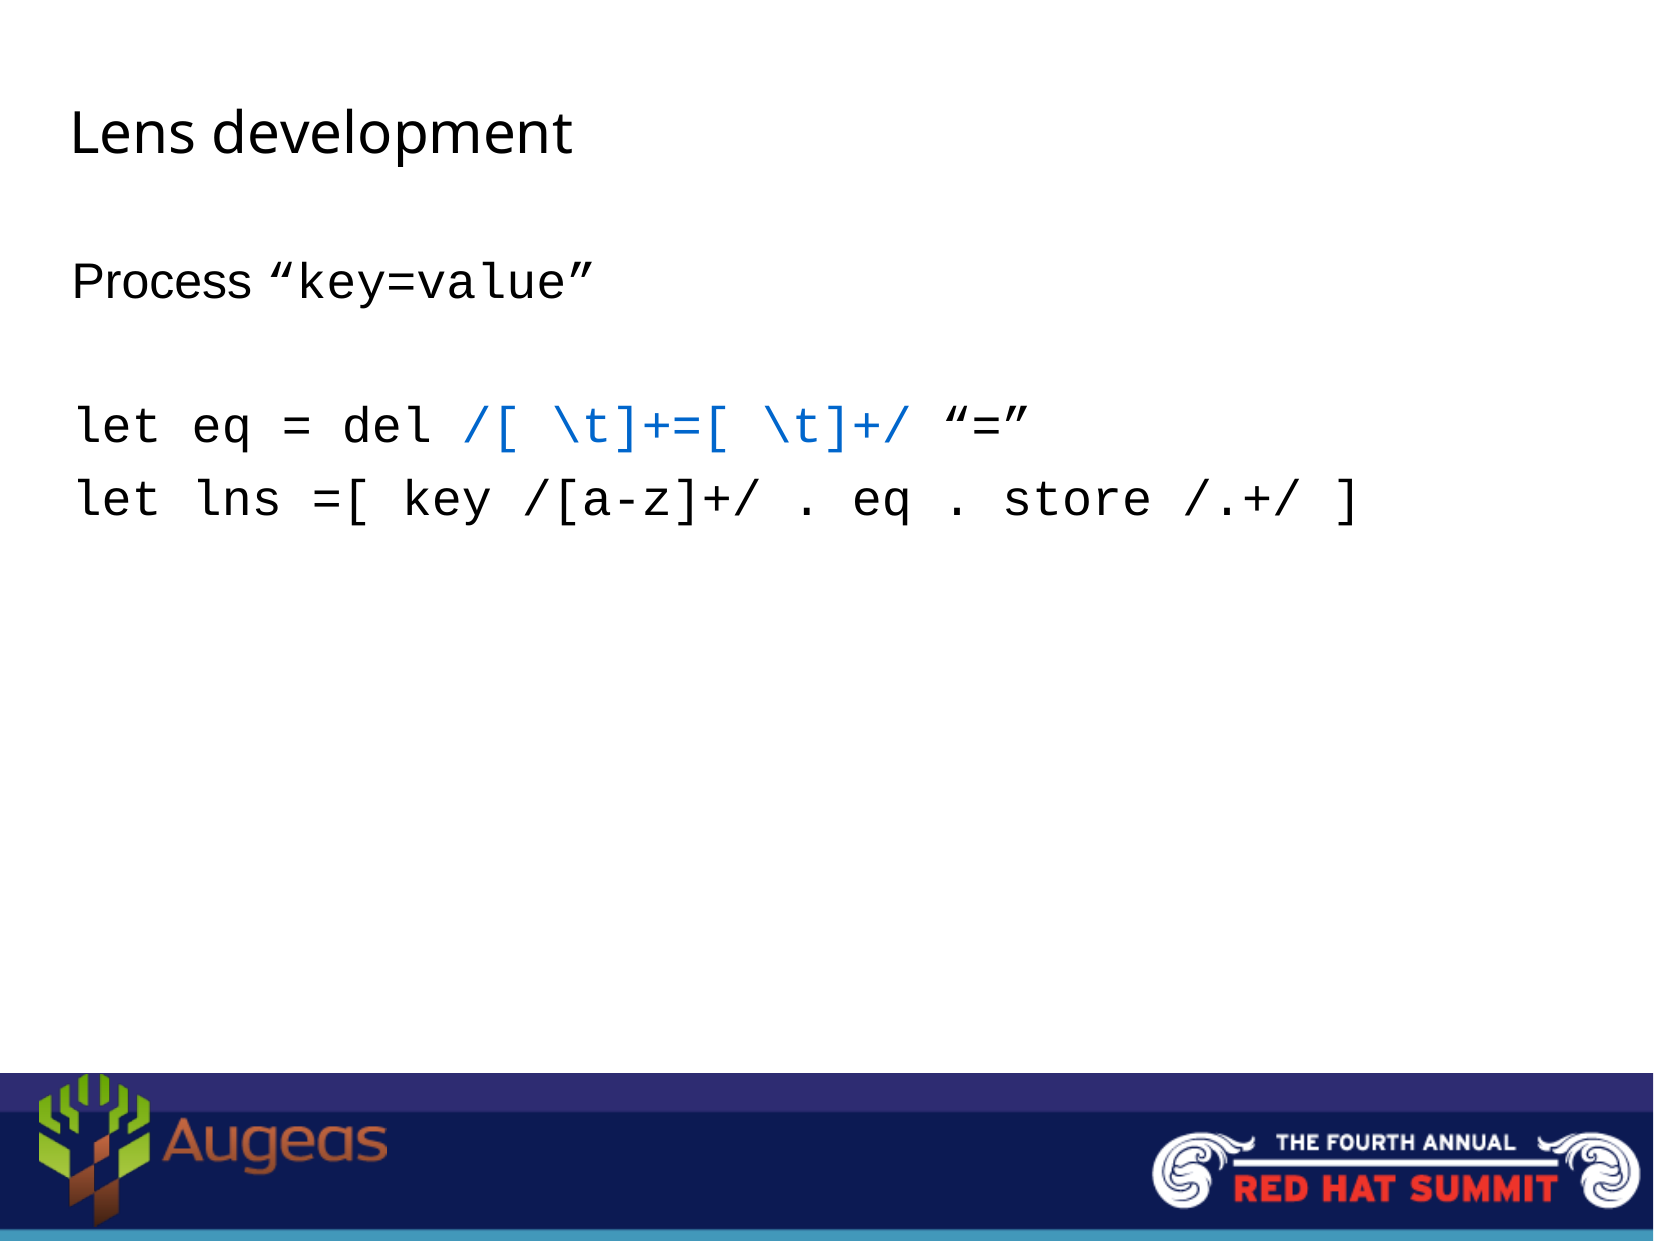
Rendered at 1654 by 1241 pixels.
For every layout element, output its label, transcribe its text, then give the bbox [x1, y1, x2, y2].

list Process “key=value” let eq = del /[ \t]+=[ \t]+/ “=” let lns =[ key /[a-z]+/ . eq . store /.+/ ] [71, 180, 1495, 1089]
title Lens development [69, 71, 1501, 190]
picture [0, 1073, 1654, 1241]
